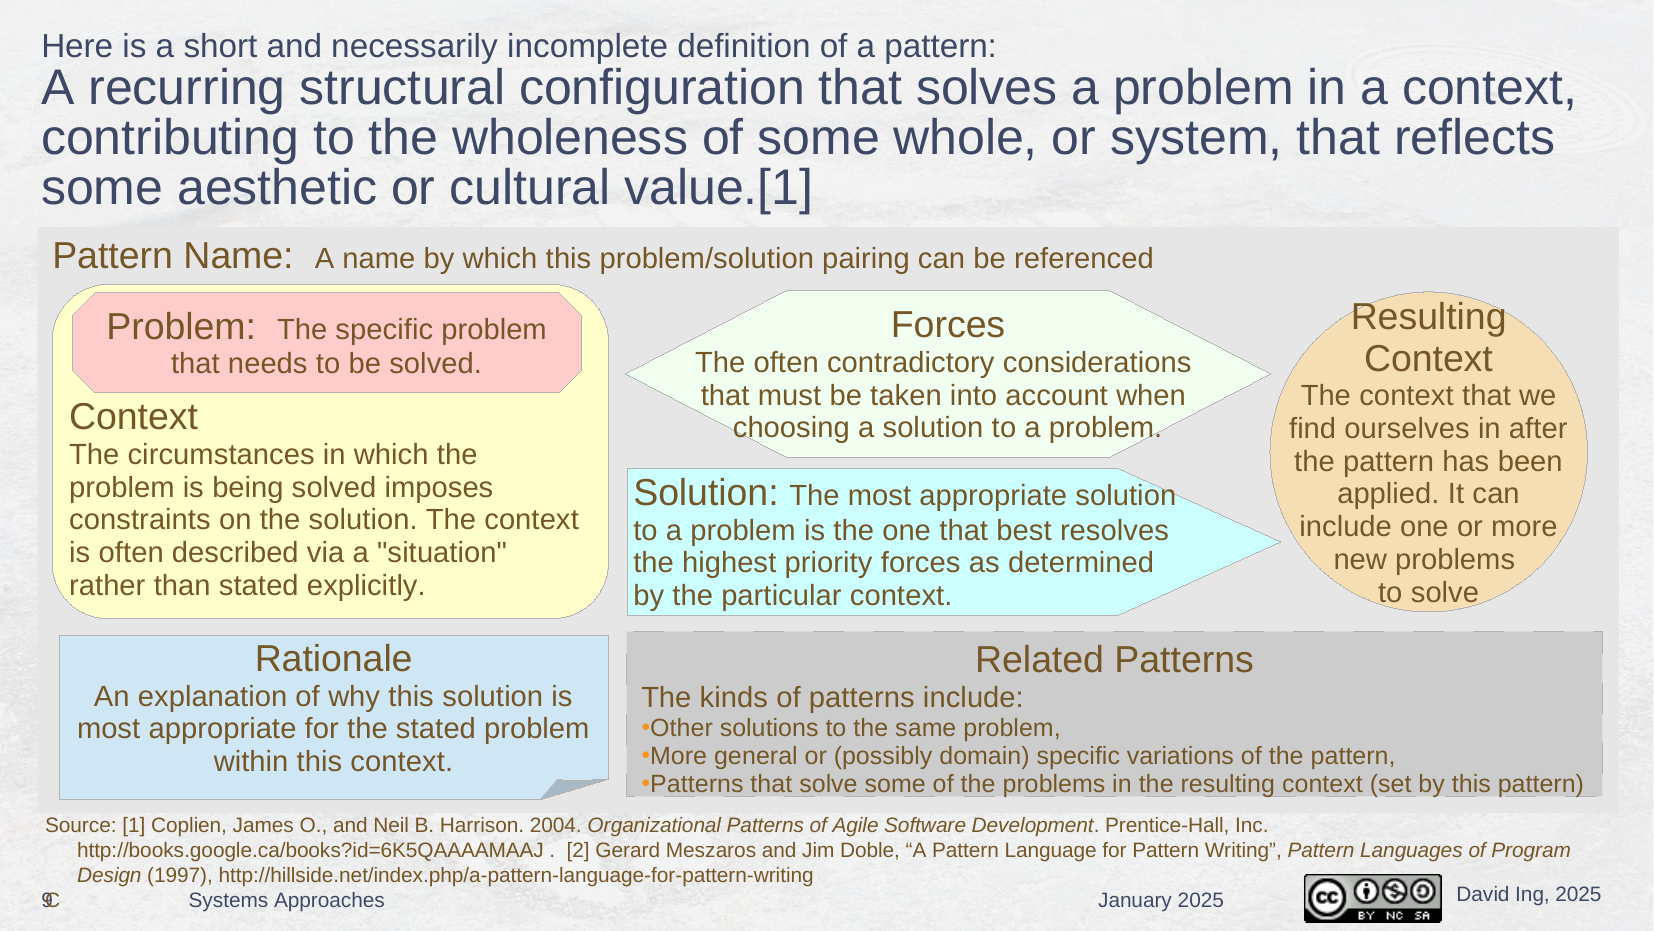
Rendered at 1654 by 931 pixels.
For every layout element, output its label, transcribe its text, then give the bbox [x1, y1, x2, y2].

text_box Resulting Context The context that we find ourselves in after the pattern has been applied. It can include one or more new problems to solve [1269, 291, 1588, 612]
picture [0, 0, 1654, 931]
text_box Context The circumstances in which the problem is being solved imposes constraints on the solution. The context is often described via a "situation" rather than stated explicitly. [52, 284, 609, 619]
title Here is a short and necessarily incomplete definition of a pattern: A recurring structural configuration that solves a problem in a context, contributing to the wholeness of some whole, or system, that reflects some aesthetic or cultural value.[1] [41, 30, 1613, 215]
text_box Forces The often contradictory considerations that must be taken into account when choosing a solution to a problem. [625, 290, 1271, 458]
text_box Solution: The most appropriate solution to a problem is the one that best resolves the highest priority forces as determined by the particular context. [627, 468, 1281, 616]
text_box Related Patterns The kinds of patterns include: Other solutions to the same problem, More general or (possibly domain) specific variations of the pattern, Patterns that solve some of the problems in the resulting context (set by this pattern) [626, 631, 1603, 797]
text_box Problem: The specific problem that needs to be solved. [72, 292, 582, 393]
text_box Rationale An explanation of why this solution is most appropriate for the stated problem within this context. [59, 635, 609, 800]
text_box Pattern Name: A name by which this problem/solution pairing can be referenced [37, 227, 1619, 814]
text_box Source: [1] Coplien, James O., and Neil B. Harrison. 2004. Organizational Patterns of Agile Software Development. Prentice-Hall, Inc. http://books.google.ca/books?id=6K5QAAAAMAAJ . [2] Gerard Meszaros and Jim Doble, “A Pattern Language for Pattern Writing”, Pattern Languages of Program Design (1997), http://hillside.net/index.php/a-pattern-language-for-pattern-writing C [30, 803, 1618, 910]
